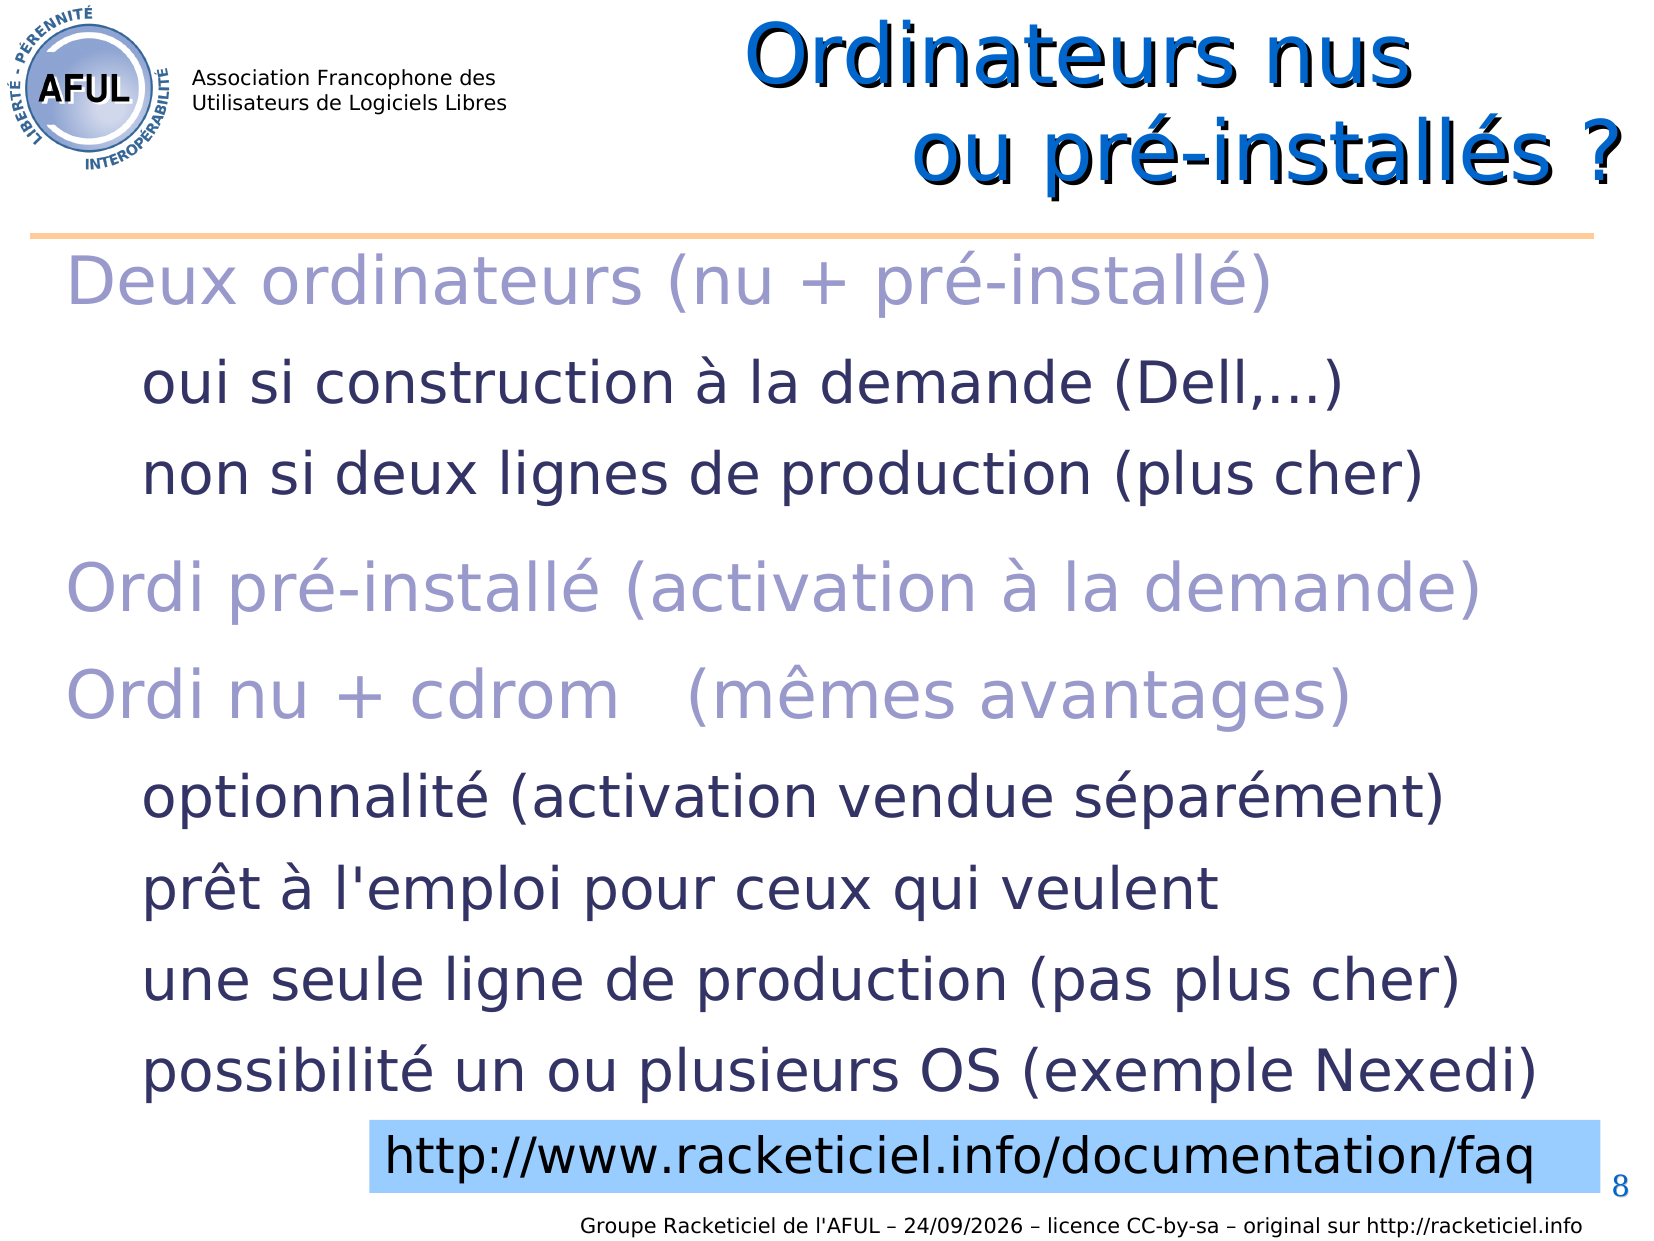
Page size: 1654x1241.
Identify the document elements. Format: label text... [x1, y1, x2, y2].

picture [0, 0, 178, 178]
title Ordinateurs nus ou pré-installés ? [501, 0, 1625, 208]
list Deux ordinateurs (nu + pré-installé) oui si construction à la demande (Dell,...) non si deux lignes de production (plus cher) [47, 242, 1595, 579]
text_box http://www.racketiciel.info/documentation/faq [369, 1119, 1601, 1193]
list Ordi pré-installé (activation à la demande) Ordi nu + cdrom (mêmes avantages) optionnalité (activation vendue séparément) prêt à l'emploi pour ceux qui veulent une seule ligne de production (pas plus cher) possibilité un ou plusieurs OS (exemple Nexedi) [47, 579, 1595, 1106]
